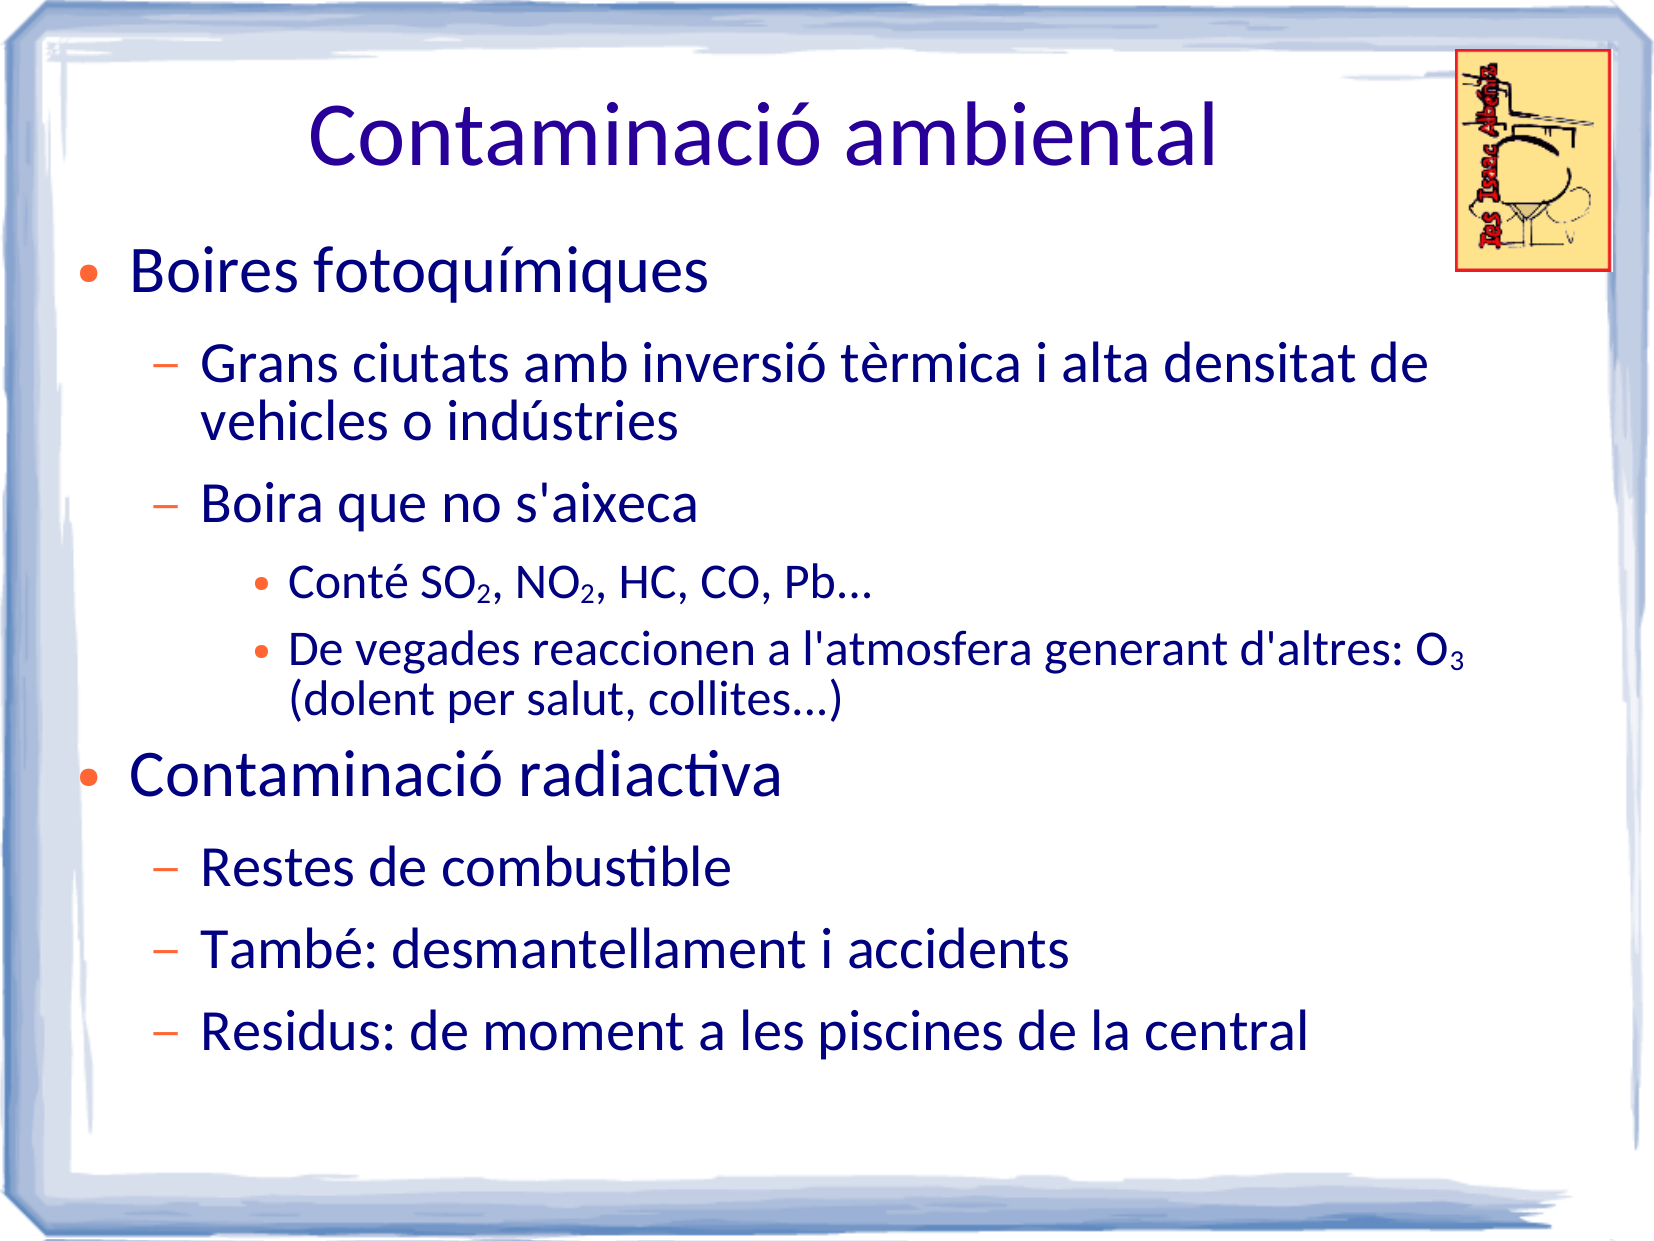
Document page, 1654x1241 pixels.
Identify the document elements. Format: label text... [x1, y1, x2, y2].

list Boires fotoquímiques Grans ciutats amb inversió tèrmica i alta densitat de vehicles o indústries Boira que no s'aixeca Conté SO2, NO2, HC, CO, Pb... De vegades reaccionen a l'atmosfera generant d'altres: O3 (dolent per salut, collites...) Contaminació radiactiva Restes de combustible També: desmantellament i accidents Residus: de moment a les piscines de la central [59, 242, 1595, 1236]
picture [0, 0, 1654, 1241]
title Contaminació ambiental [82, 36, 1447, 242]
